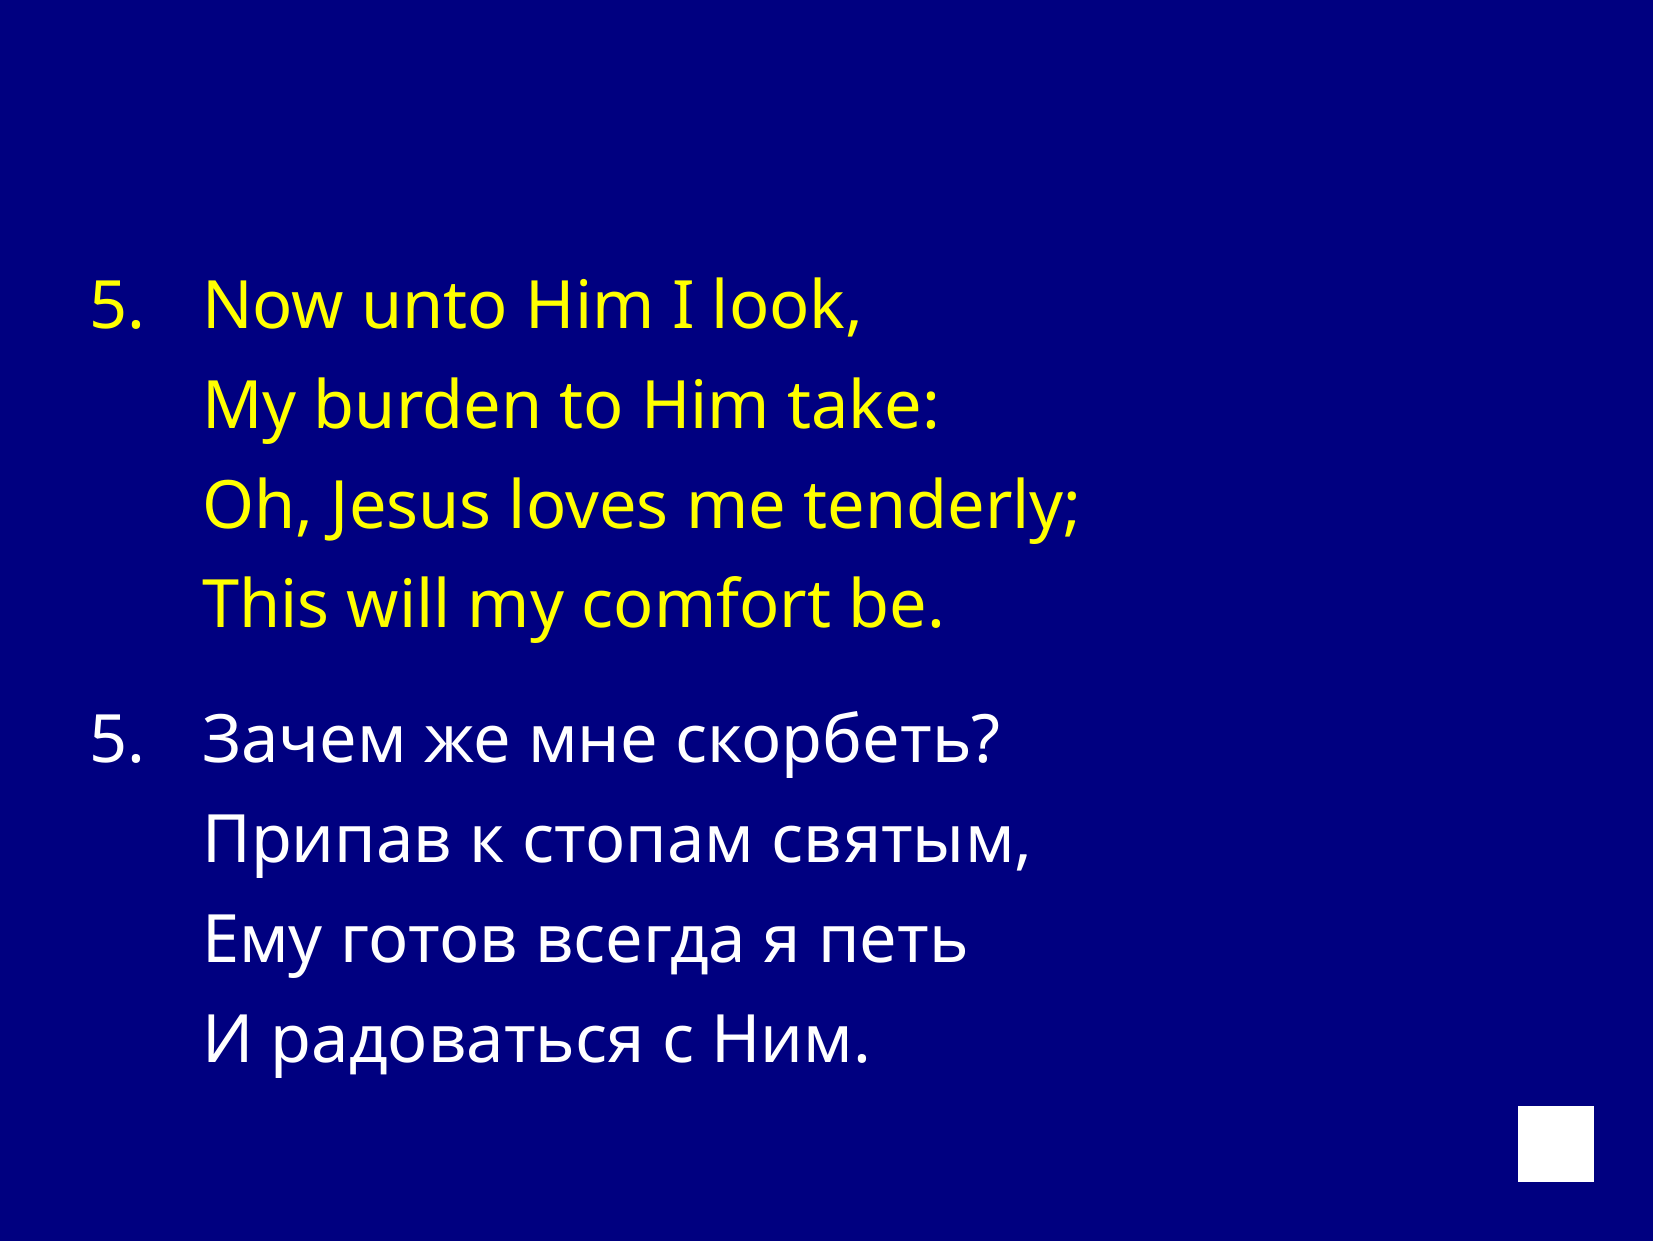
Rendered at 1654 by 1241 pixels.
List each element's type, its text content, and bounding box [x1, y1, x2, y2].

text_box 5. Now unto Him I look, My burden to Him take: Oh, Jesus loves me tenderly; This will my comfort be. [75, 150, 1576, 638]
text_box [1518, 1106, 1594, 1182]
text_box 5. Зачем же мне скорбеть? Припав к стопам святым, Ему готов всегда я петь И радоваться с Ним. [75, 675, 1576, 1163]
